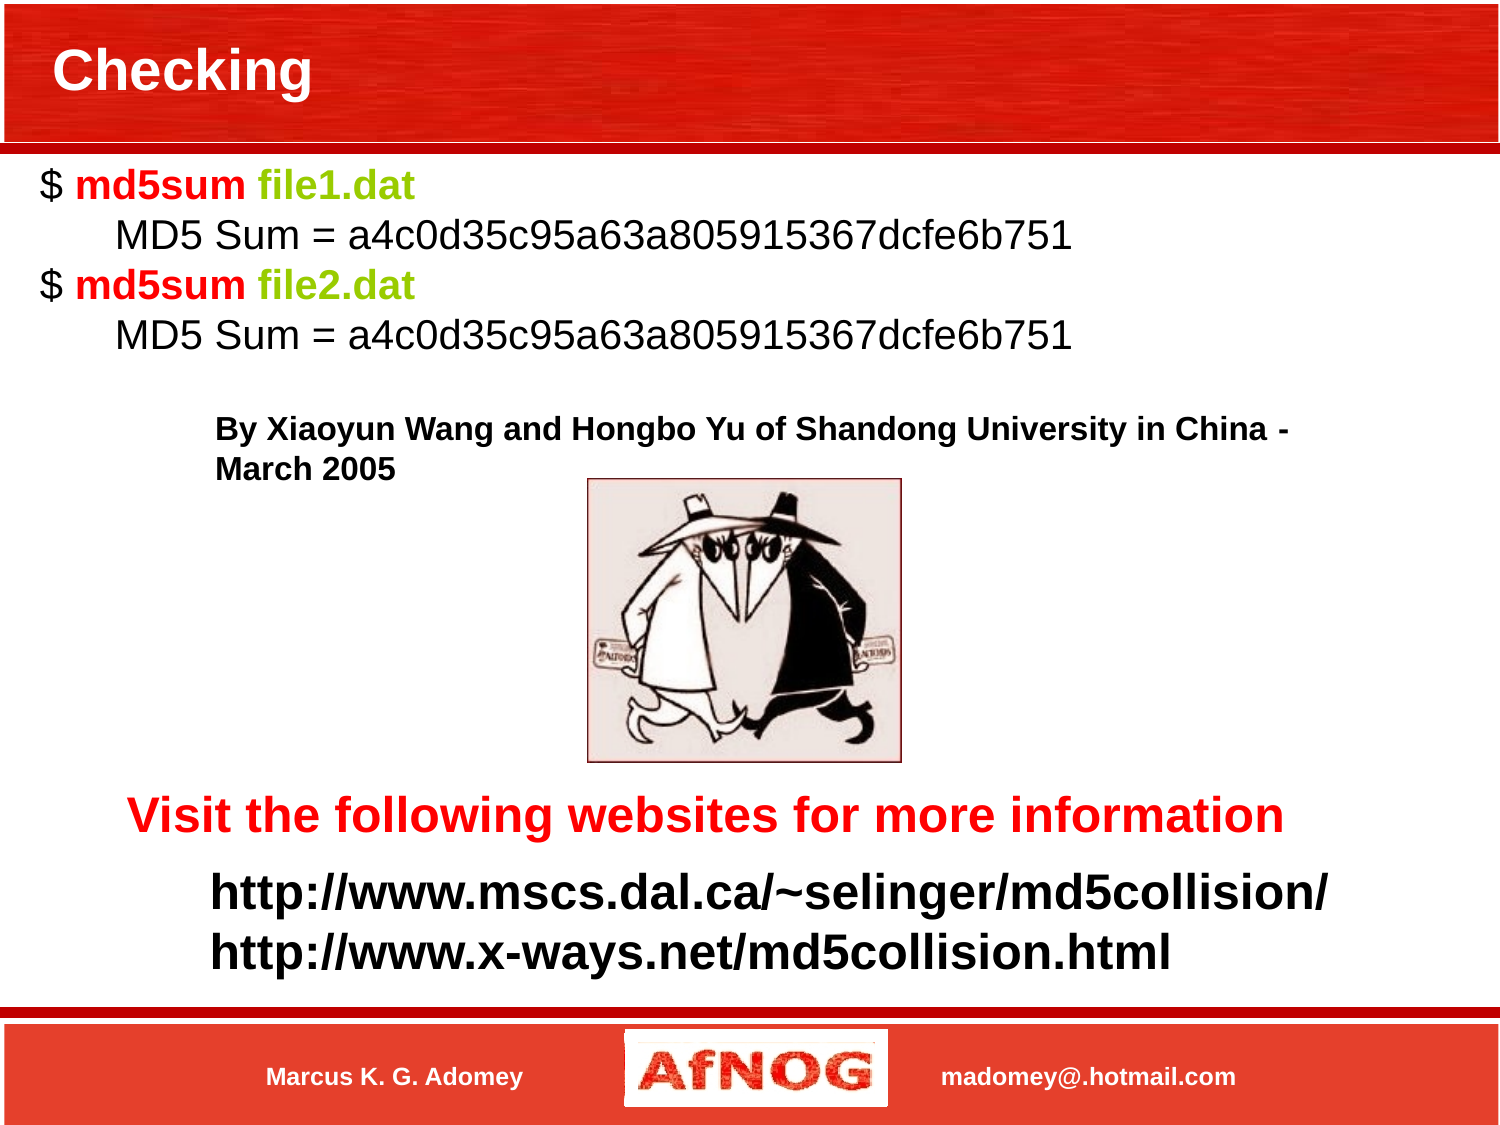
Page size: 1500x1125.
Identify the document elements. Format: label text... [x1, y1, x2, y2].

text_box By Xiaoyun Wang and Hongbo Yu of Shandong University in China - March 2005 [200, 399, 1305, 496]
text_box Checking [37, 24, 522, 111]
text_box http://www.mscs.dal.ca/~selinger/md5collision/ http://www.x-ways.net/md5collision.html [194, 852, 1388, 988]
text_box $ md5sum file1.dat MD5 Sum = a4c0d35c95a63a805915367dcfe6b751 $ md5sum file2.dat MD5 Sum = a4c0d35c95a63a805915367dcfe6b751 [24, 149, 1360, 368]
picture [587, 478, 902, 763]
text_box Visit the following websites for more information [111, 774, 1388, 850]
